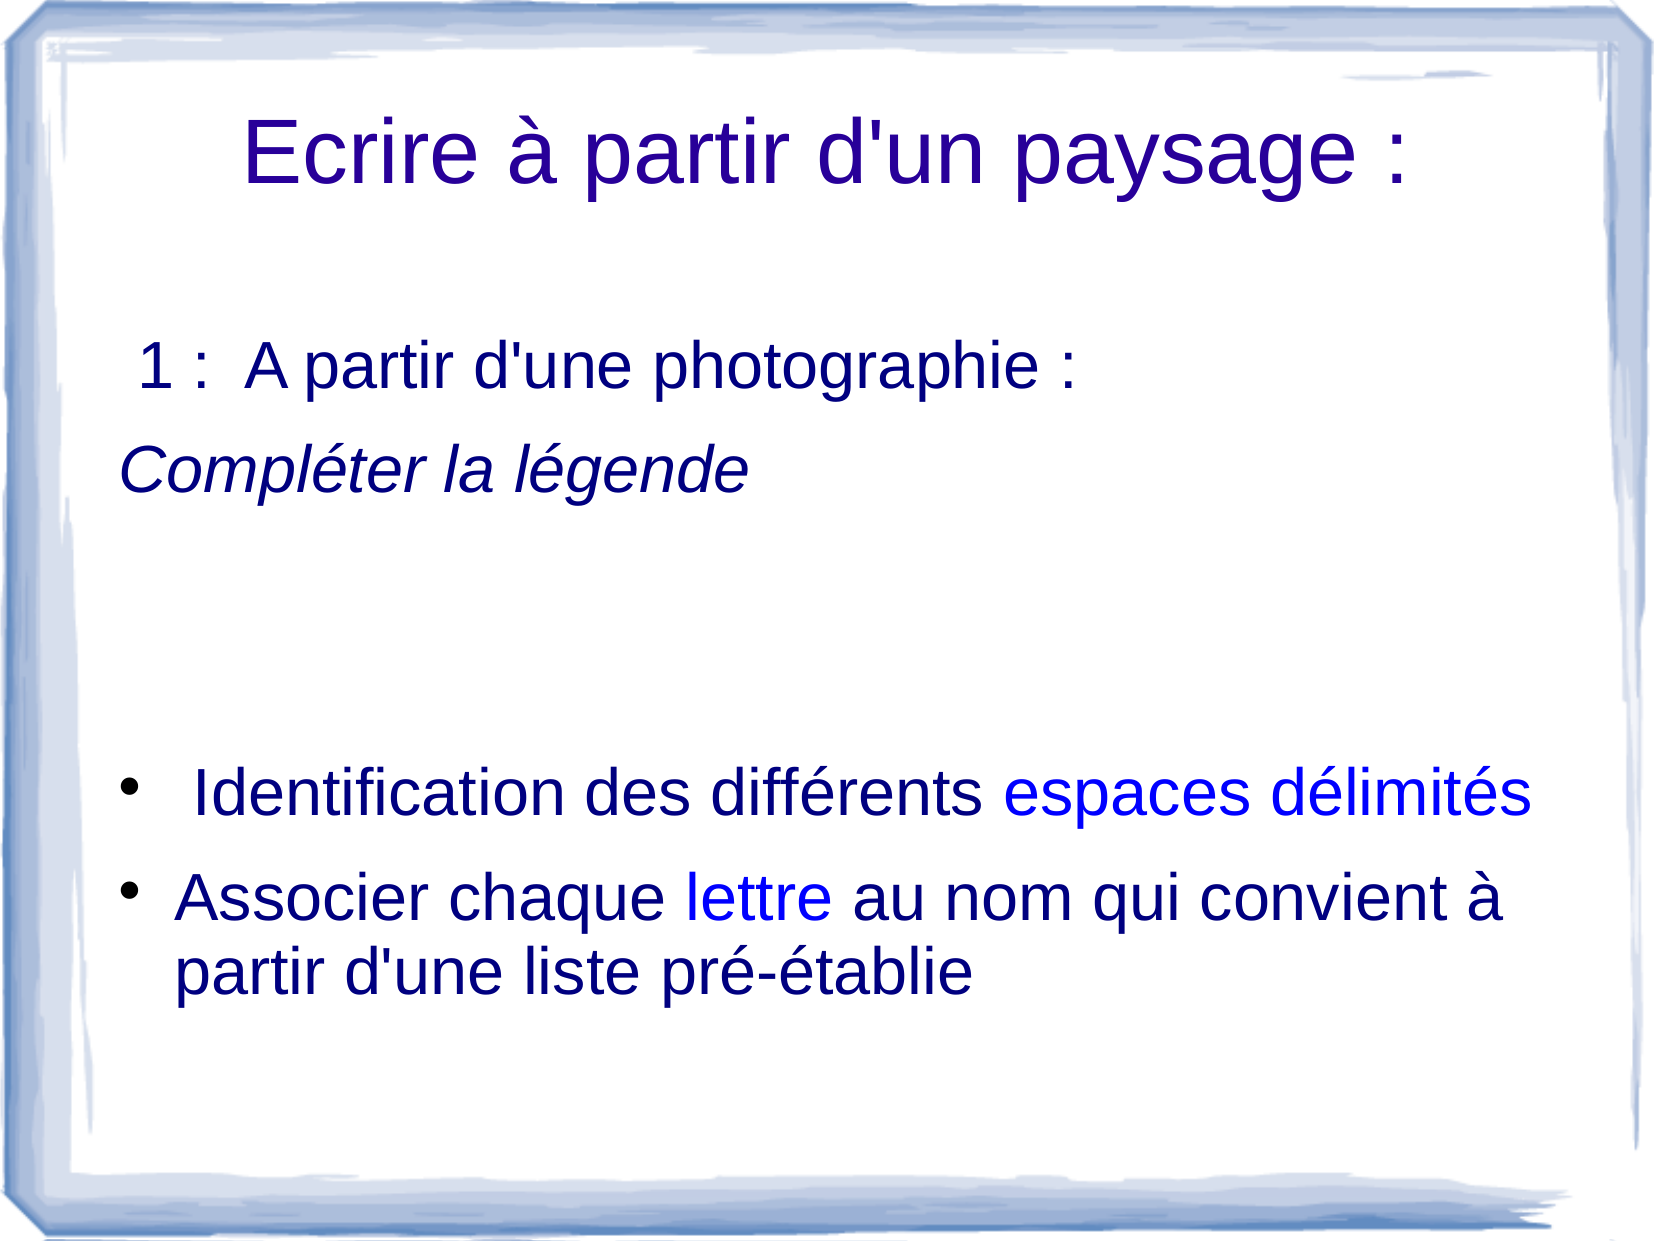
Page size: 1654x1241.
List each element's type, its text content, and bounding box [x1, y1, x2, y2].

title Ecrire à partir d'un paysage : [82, 49, 1571, 257]
picture [0, 0, 1654, 1241]
text_box Identification des différents espaces délimités Associer chaque lettre au nom qui convient à partir d'une liste pré-établie [118, 751, 1571, 1143]
list 1 : A partir d'une photographie : Compléter la légende [118, 324, 1571, 715]
